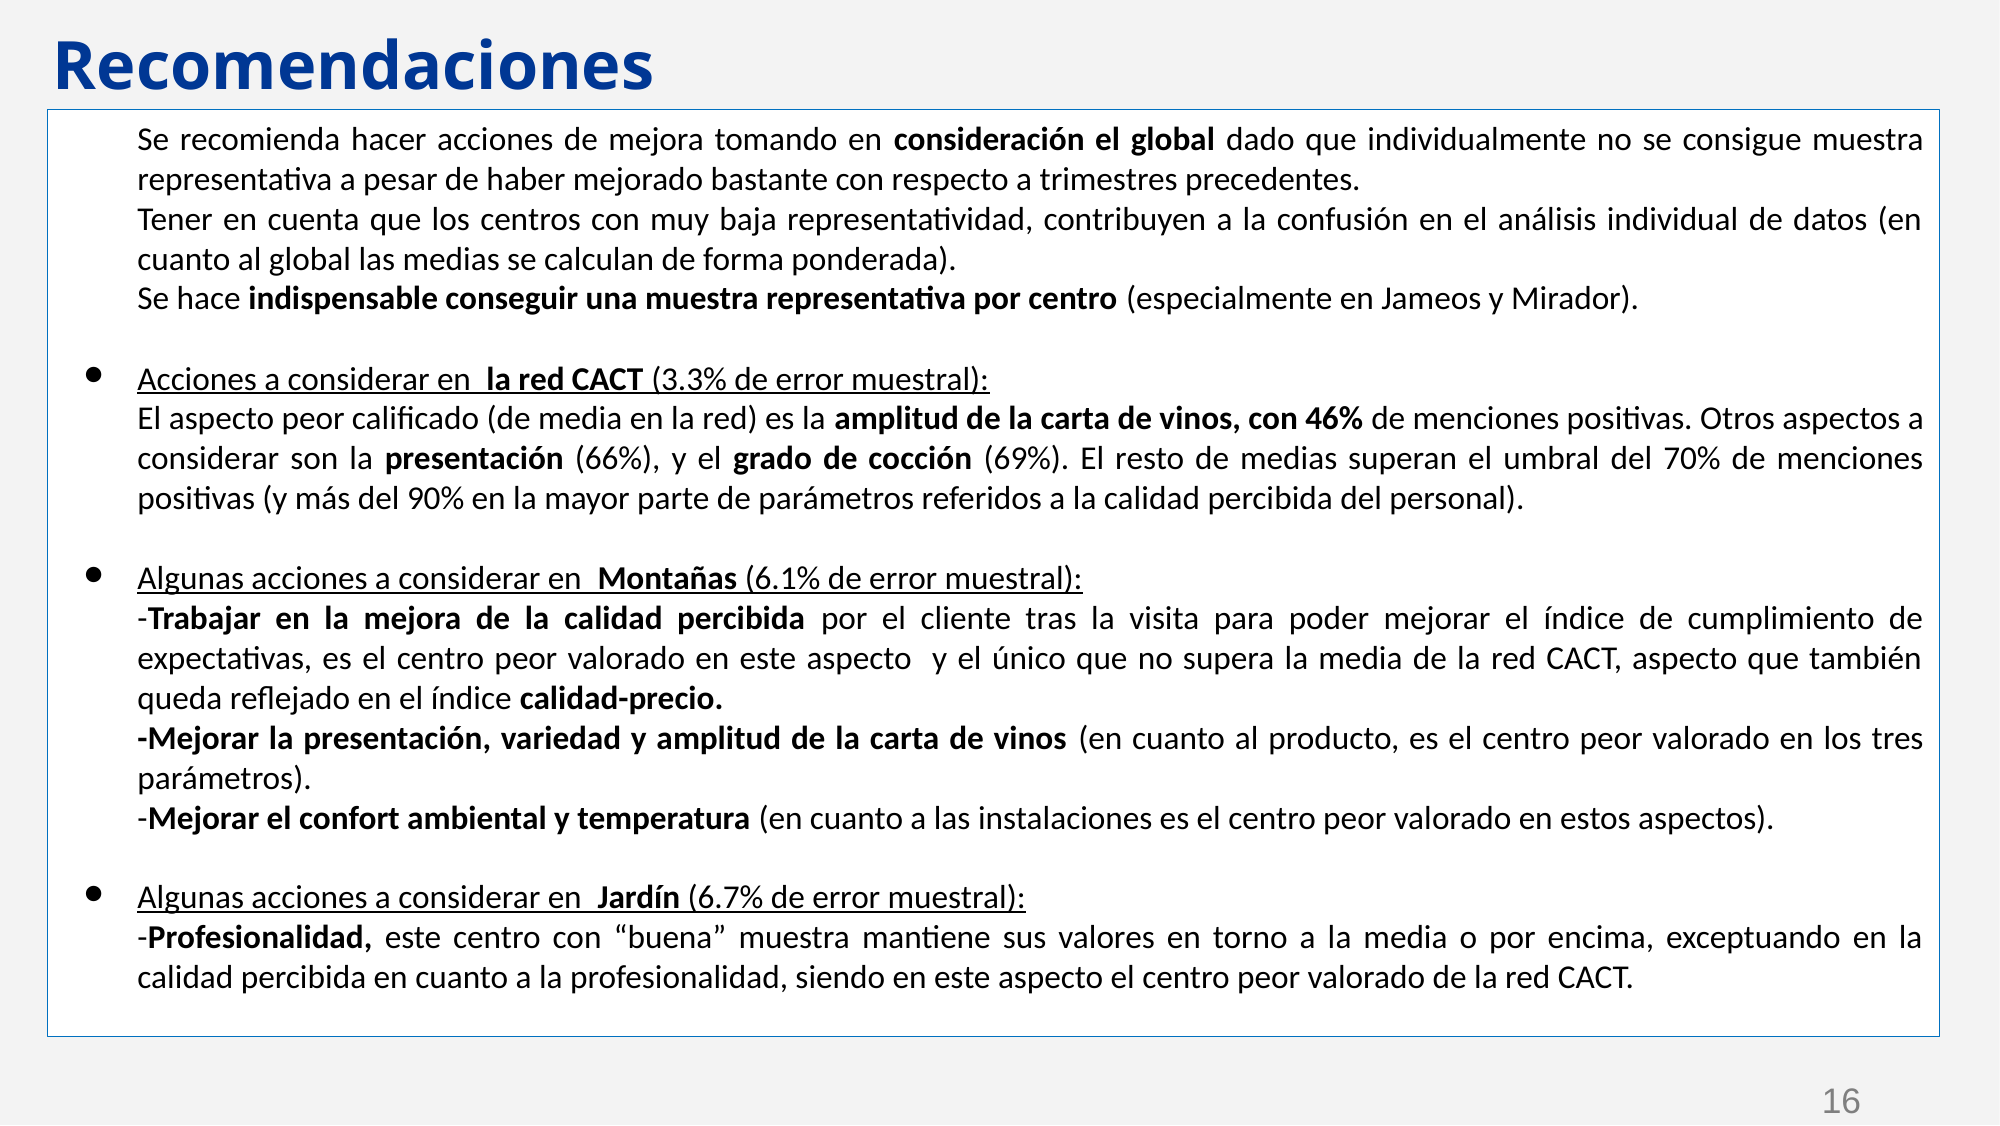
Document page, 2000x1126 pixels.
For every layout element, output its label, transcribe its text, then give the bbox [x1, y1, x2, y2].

text_box Se recomienda hacer acciones de mejora tomando en consideración el global dado que individualmente no se consigue muestra representativa a pesar de haber mejorado bastante con respecto a trimestres precedentes. Tener en cuenta que los centros con muy baja representatividad, contribuyen a la confusión en el análisis individual de datos (en cuanto al global las medias se calculan de forma ponderada). Se hace indispensable conseguir una muestra representativa por centro (especialmente en Jameos y Mirador). Acciones a considerar en la red CACT (3.3% de error muestral): El aspecto peor calificado (de media en la red) es la amplitud de la carta de vinos, con 46% de menciones positivas. Otros aspectos a considerar son la presentación (66%), y el grado de cocción (69%). El resto de medias superan el umbral del 70% de menciones positivas (y más del 90% en la mayor parte de parámetros referidos a la calidad percibida del personal). Algunas acciones a considerar en Montañas (6.1% de error muestral): -Trabajar en la mejora de la calidad percibida por el cliente tras la visita para poder mejorar el índice de cumplimiento de expectativas, es el centro peor valorado en este aspecto y el único que no supera la media de la red CACT, aspecto que también queda reflejado en el índice calidad-precio. -Mejorar la presentación, variedad y amplitud de la carta de vinos (en cuanto al producto, es el centro peor valorado en los tres parámetros). -Mejorar el confort ambiental y temperatura (en cuanto a las instalaciones es el centro peor valorado en estos aspectos). Algunas acciones a considerar en Jardín (6.7% de error muestral): -Profesionalidad, este centro con “buena” muestra mantiene sus valores en torno a la media o por encima, exceptuando en la calidad percibida en cuanto a la profesionalidad, siendo en este aspecto el centro peor valorado de la red CACT. [47, 109, 1940, 1037]
text_box Recomendaciones [52, 0, 1945, 126]
slide_number 1 [1412, 1069, 1880, 1126]
